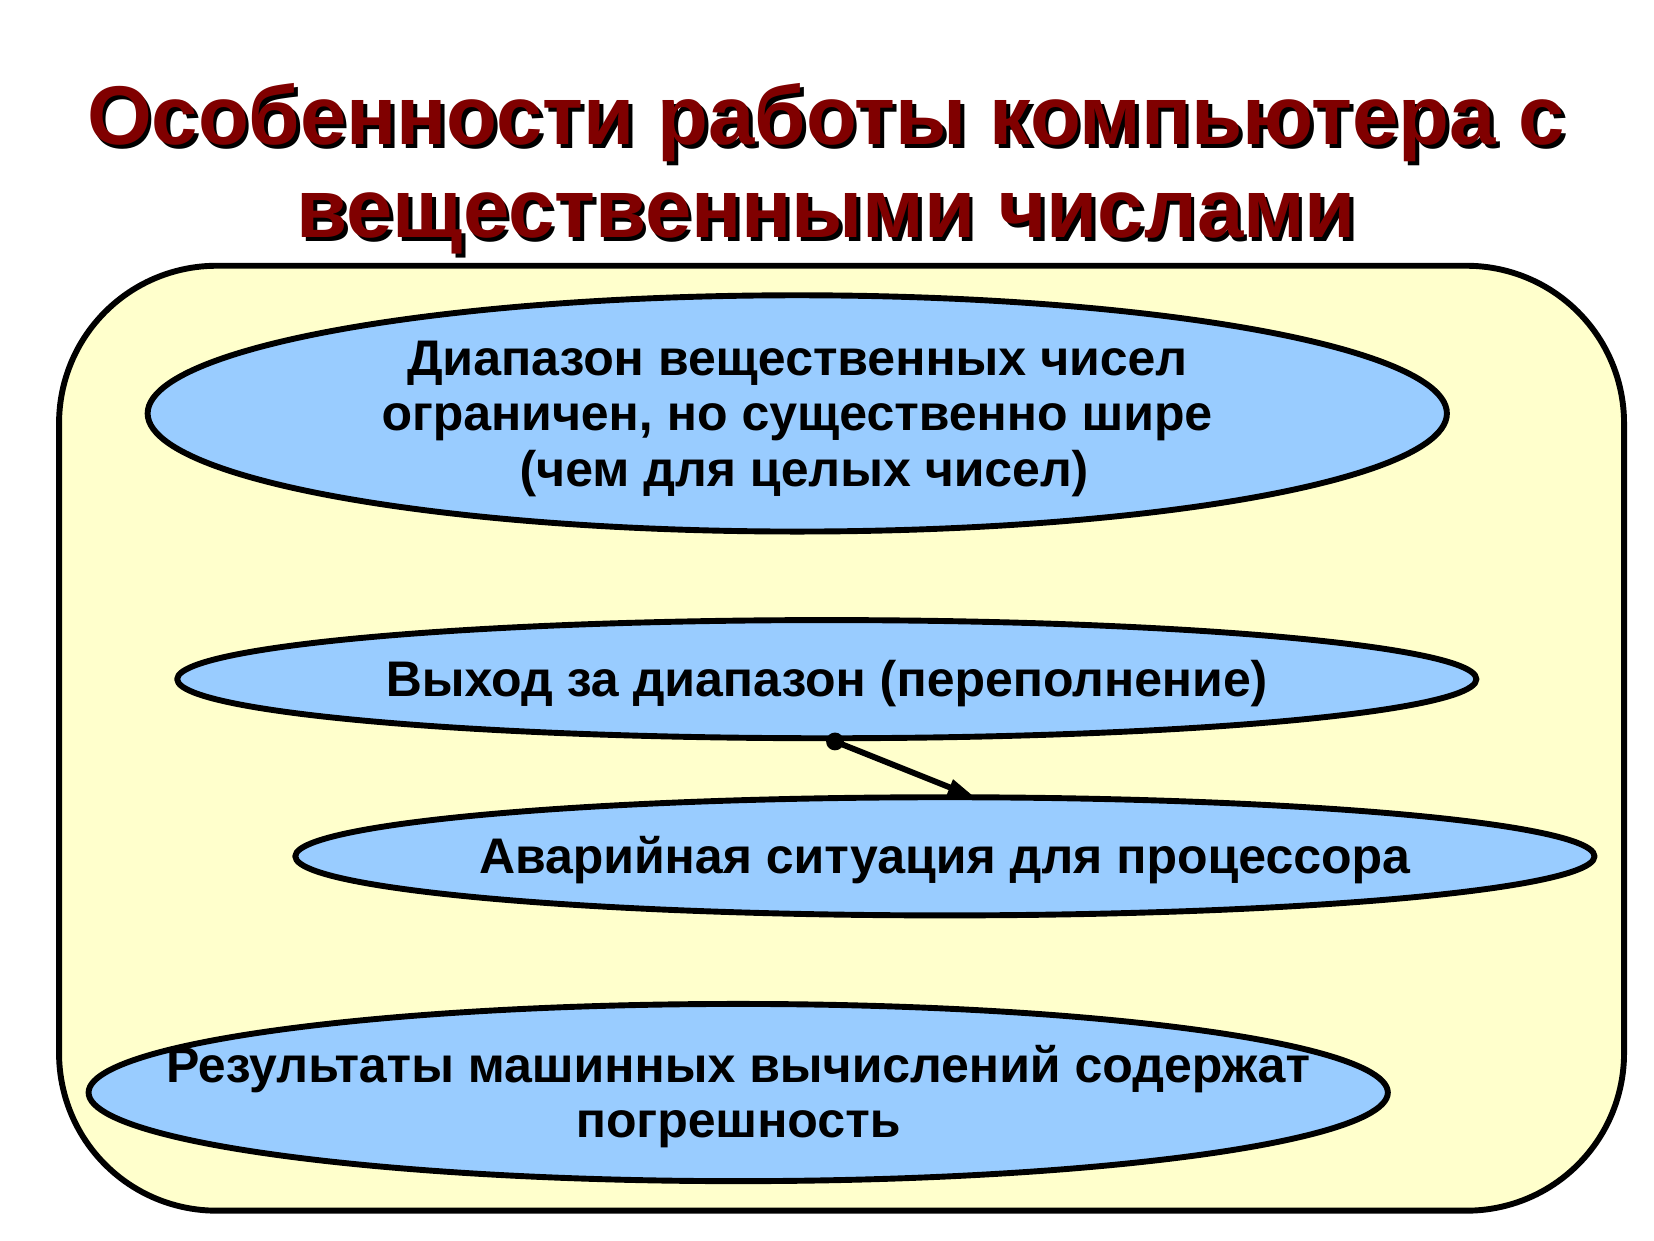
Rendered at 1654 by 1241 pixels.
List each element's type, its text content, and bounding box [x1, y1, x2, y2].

text_box [59, 266, 1625, 1211]
text_box Диапазон вещественных чисел ограничен, но существенно шире (чем для целых чисел) [147, 295, 1447, 532]
text_box Особенности работы компьютера с вещественными числами [59, 59, 1595, 266]
text_box Результаты машинных вычислений содержат погрешность [88, 1003, 1388, 1182]
text_box Аварийная ситуация для процессора [295, 797, 1595, 916]
text_box Выход за диапазон (переполнение) [177, 620, 1477, 739]
